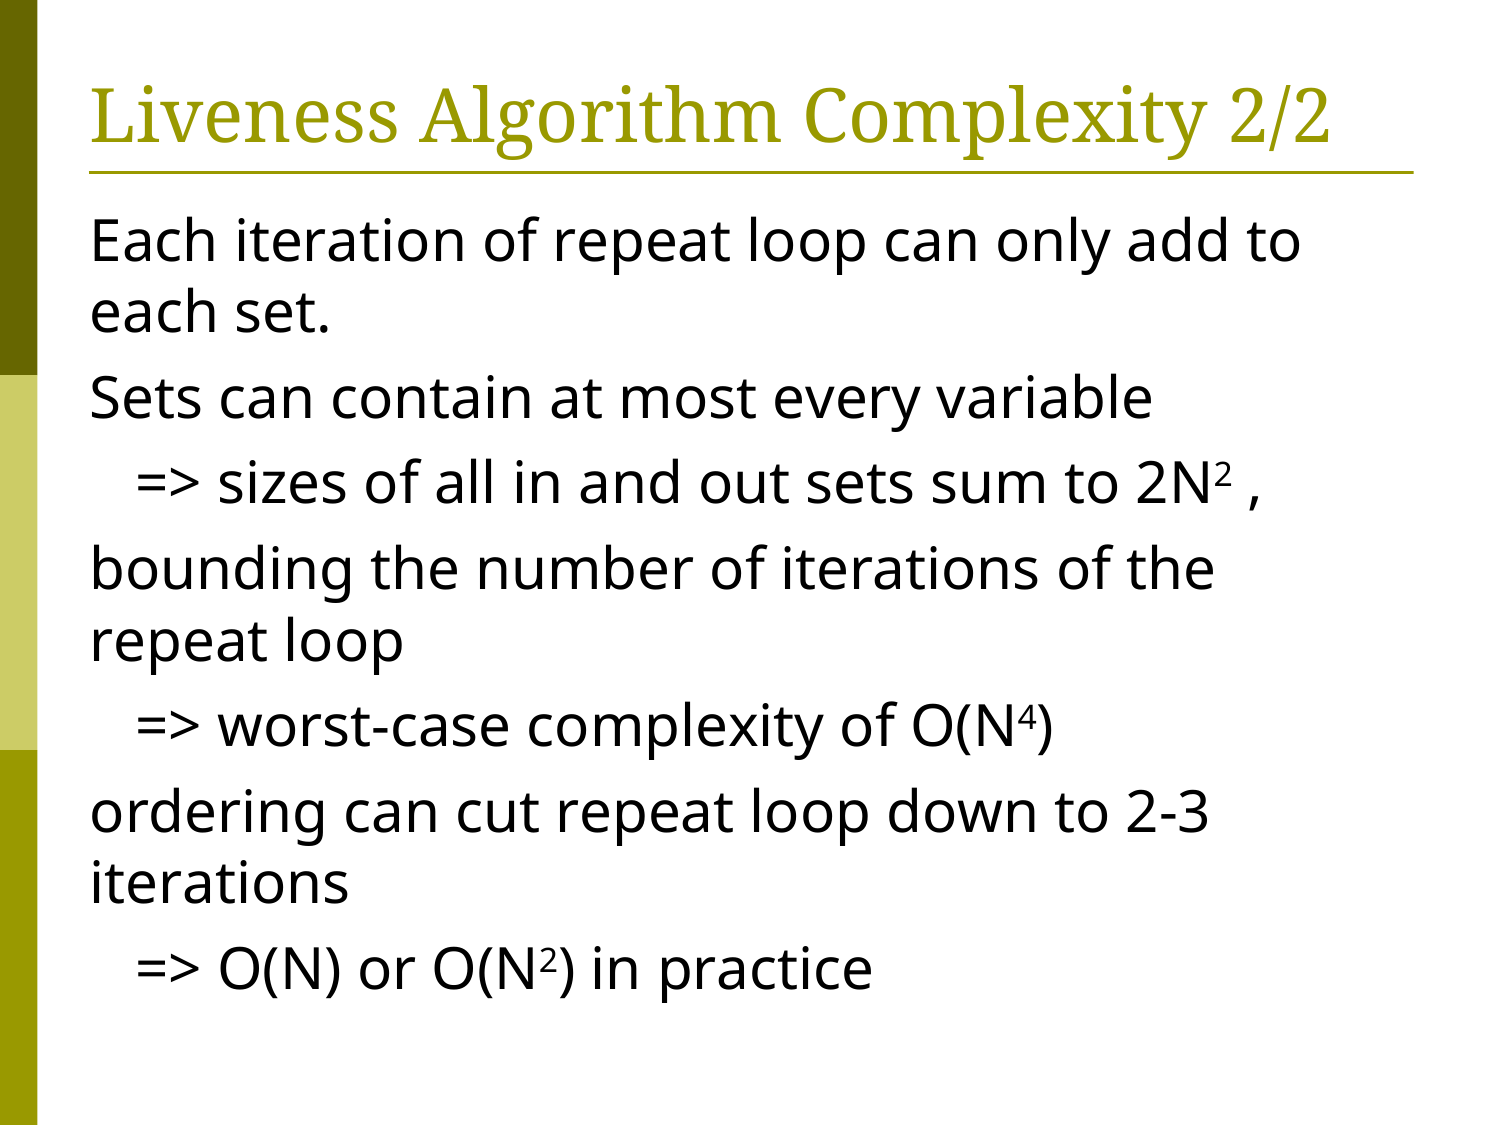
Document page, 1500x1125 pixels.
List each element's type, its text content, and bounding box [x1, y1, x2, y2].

title Liveness Algorithm Complexity 2/2 [75, 45, 1426, 173]
list Each iteration of repeat loop can only add to each set. Sets can contain at most every variable => sizes of all in and out sets sum to 2N2 , bounding the number of iterations of the repeat loop => worst-case complexity of O(N4) ordering can cut repeat loop down to 2-3 iterations => O(N) or O(N2) in practice [75, 196, 1426, 1006]
